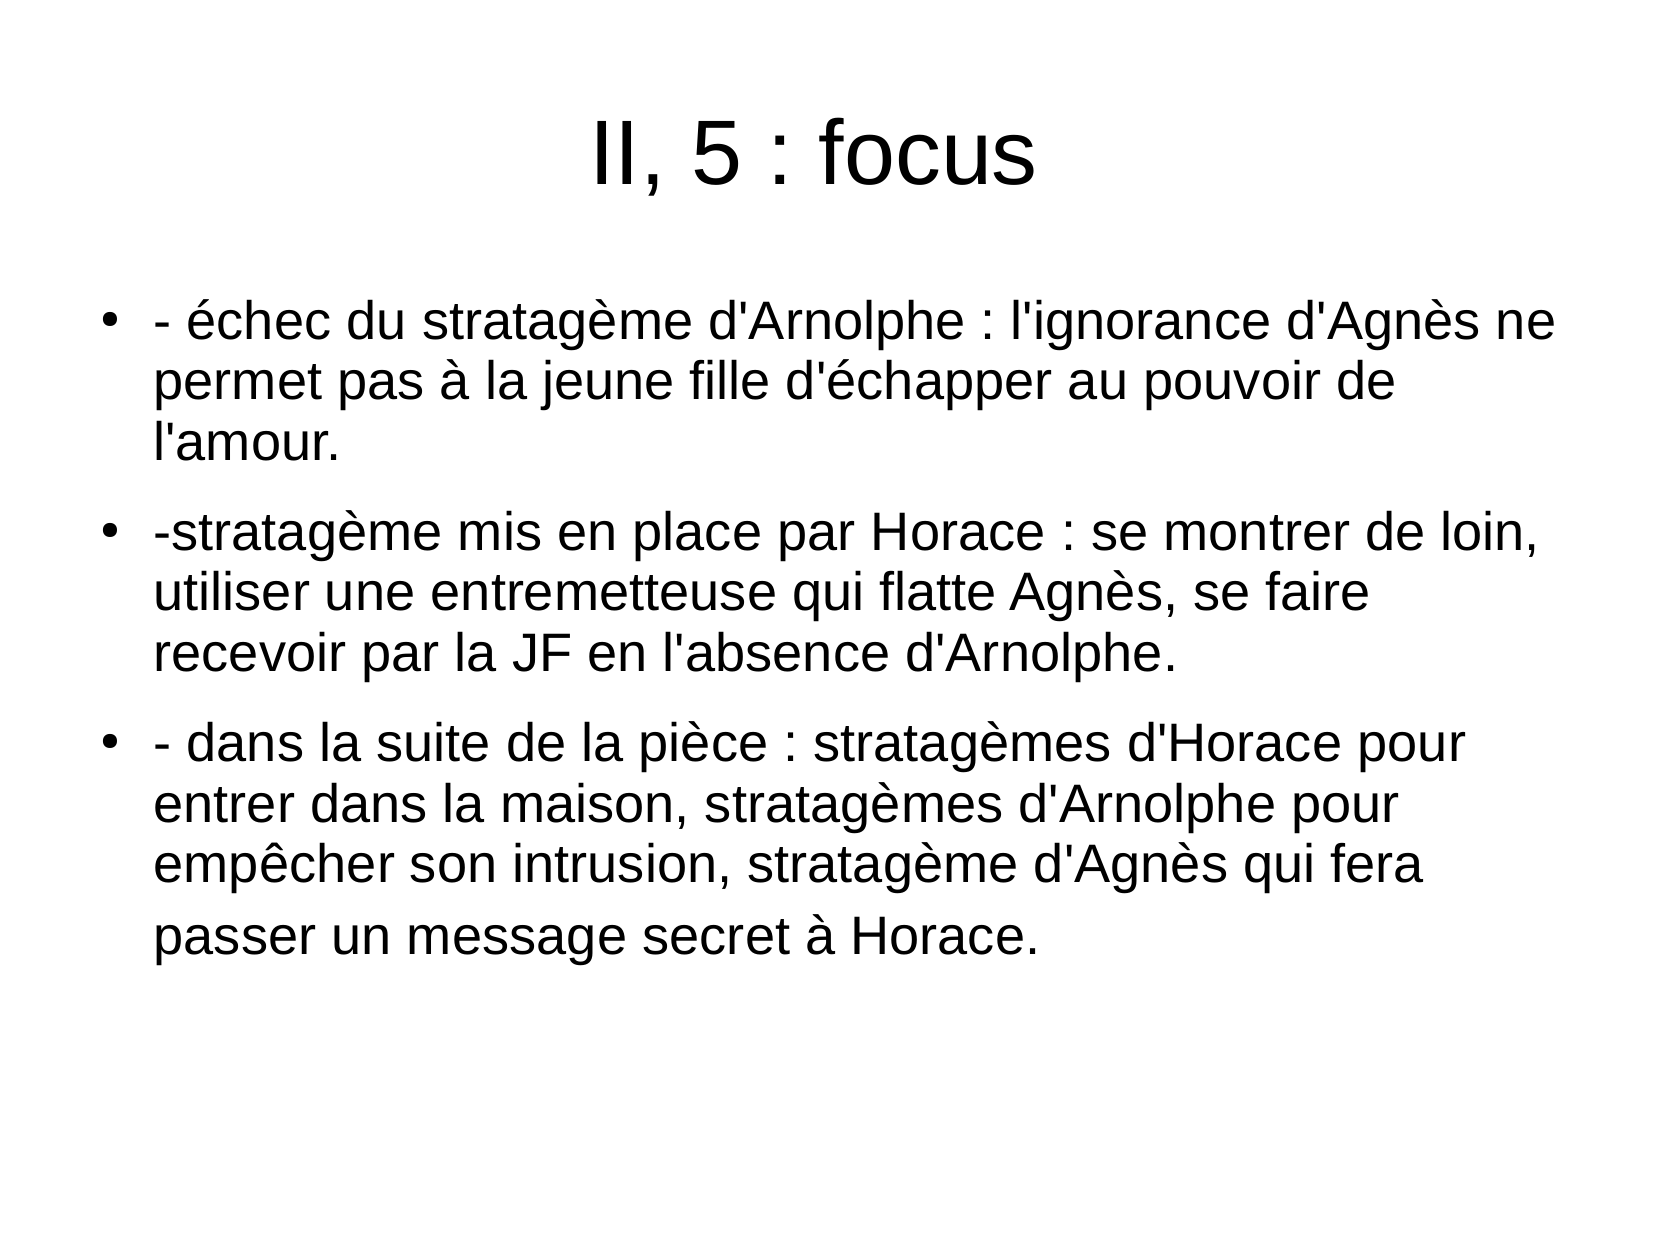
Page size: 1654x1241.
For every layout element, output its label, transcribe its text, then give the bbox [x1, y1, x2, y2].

list - échec du stratagème d'Arnolphe : l'ignorance d'Agnès ne permet pas à la jeune fille d'échapper au pouvoir de l'amour. -stratagème mis en place par Horace : se montrer de loin, utiliser une entremetteuse qui flatte Agnès, se faire recevoir par la JF en l'absence d'Arnolphe. - dans la suite de la pièce : stratagèmes d'Horace pour entrer dans la maison, stratagèmes d'Arnolphe pour empêcher son intrusion, stratagème d'Agnès qui fera passer un message secret à Horace. [82, 290, 1571, 1010]
title II, 5 : focus [82, 49, 1571, 257]
